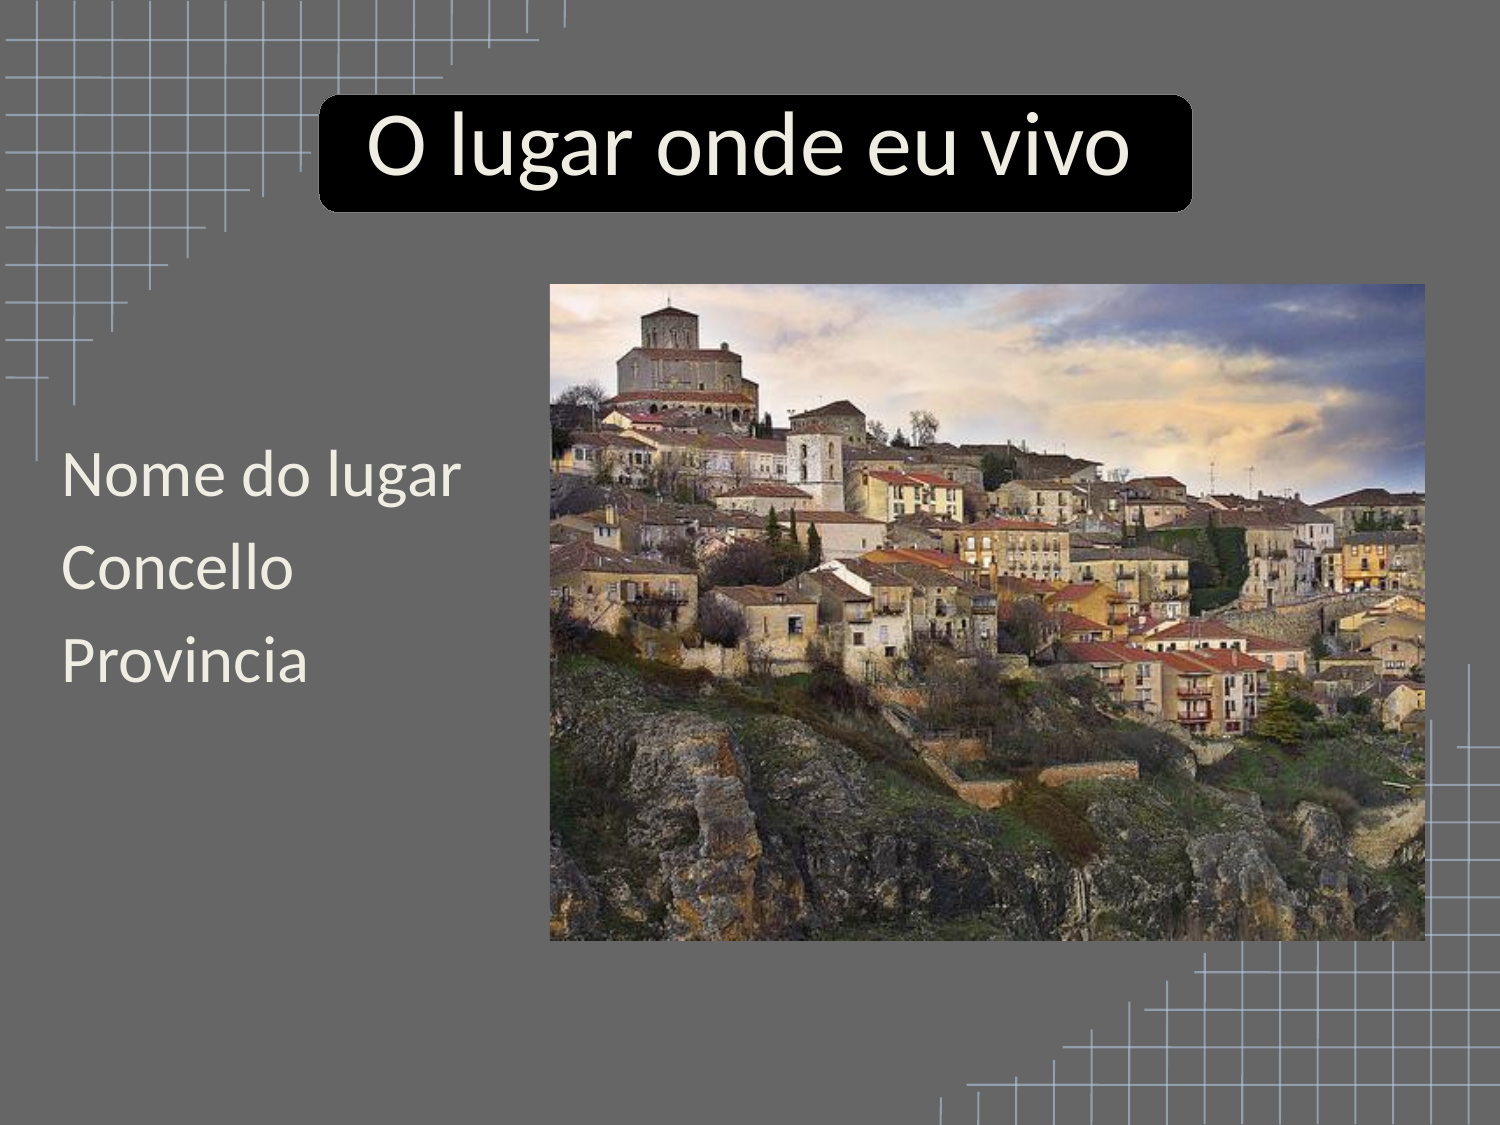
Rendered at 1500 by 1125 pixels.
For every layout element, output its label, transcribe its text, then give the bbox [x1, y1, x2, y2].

text_box [549, 284, 1425, 941]
title O lugar onde eu vivo [75, 45, 1425, 233]
list Nome do lugar Concello Provincia [46, 421, 511, 804]
